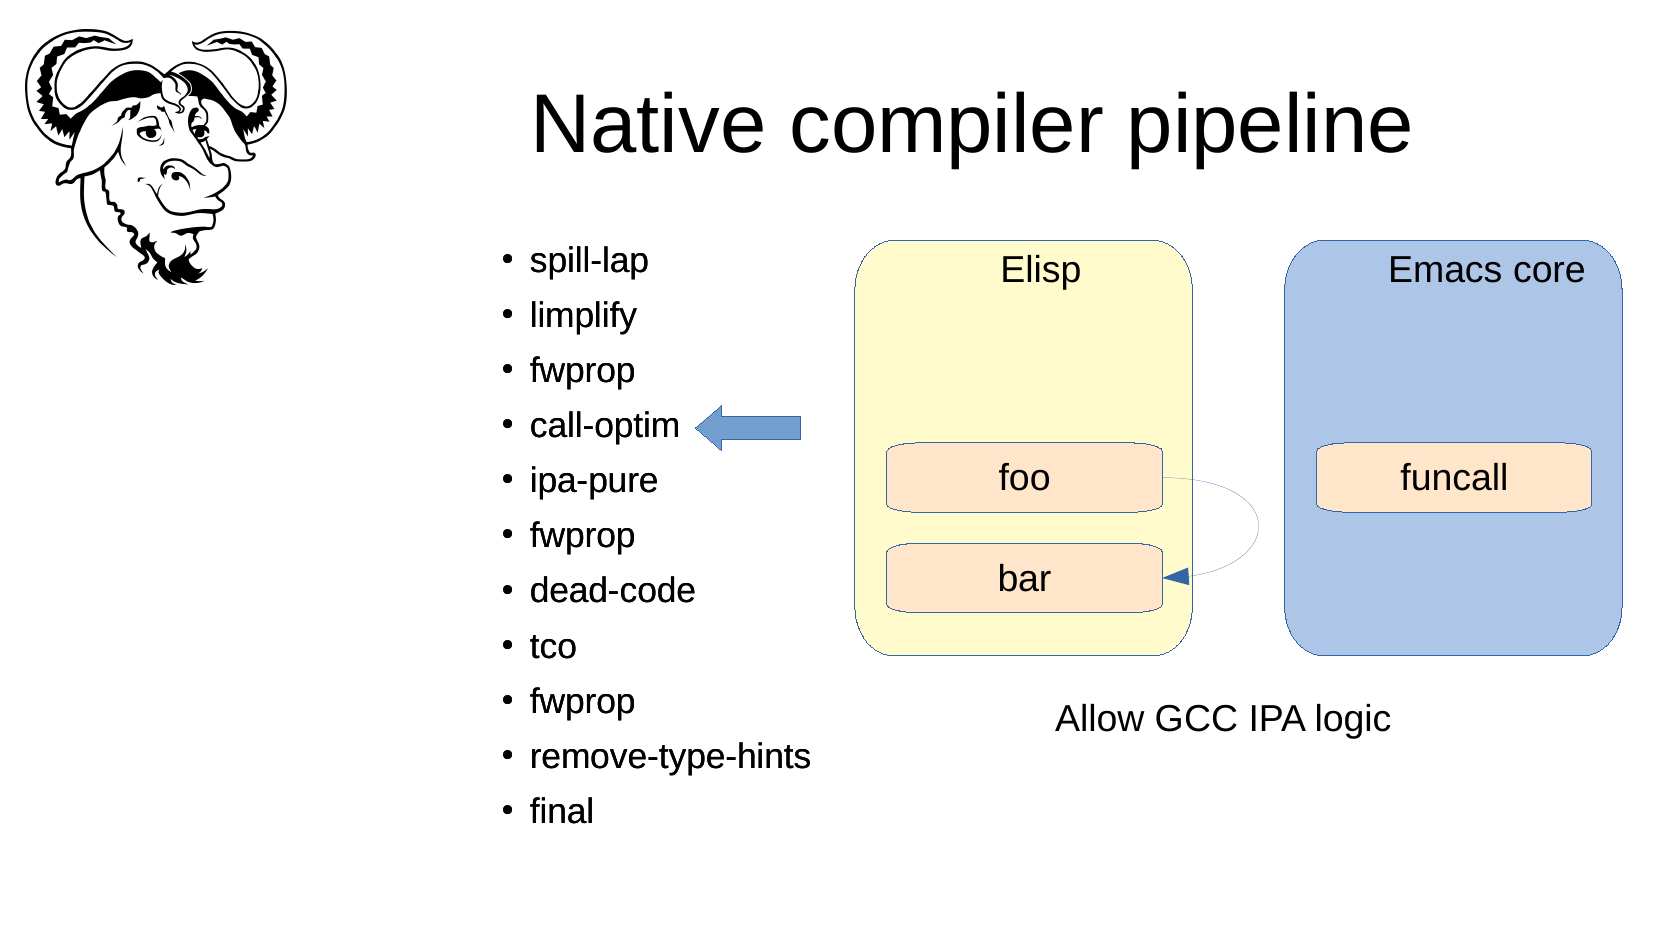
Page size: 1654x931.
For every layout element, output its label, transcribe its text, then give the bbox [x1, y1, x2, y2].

text_box Allow GCC IPA logic [1040, 690, 1461, 747]
list spill-lap limplify fwprop call-optim ipa-pure fwprop dead-code tco fwprop remove-type-hints final [492, 240, 868, 841]
text_box funcall [1316, 442, 1592, 513]
text_box bar [886, 543, 1163, 613]
text_box Elisp [985, 241, 1097, 299]
text_box [854, 240, 1193, 656]
text_box foo [886, 442, 1163, 513]
text_box [1284, 240, 1623, 656]
text_box Emacs core [1373, 241, 1601, 299]
picture [25, 29, 287, 285]
title Native compiler pipeline [426, 37, 1518, 211]
